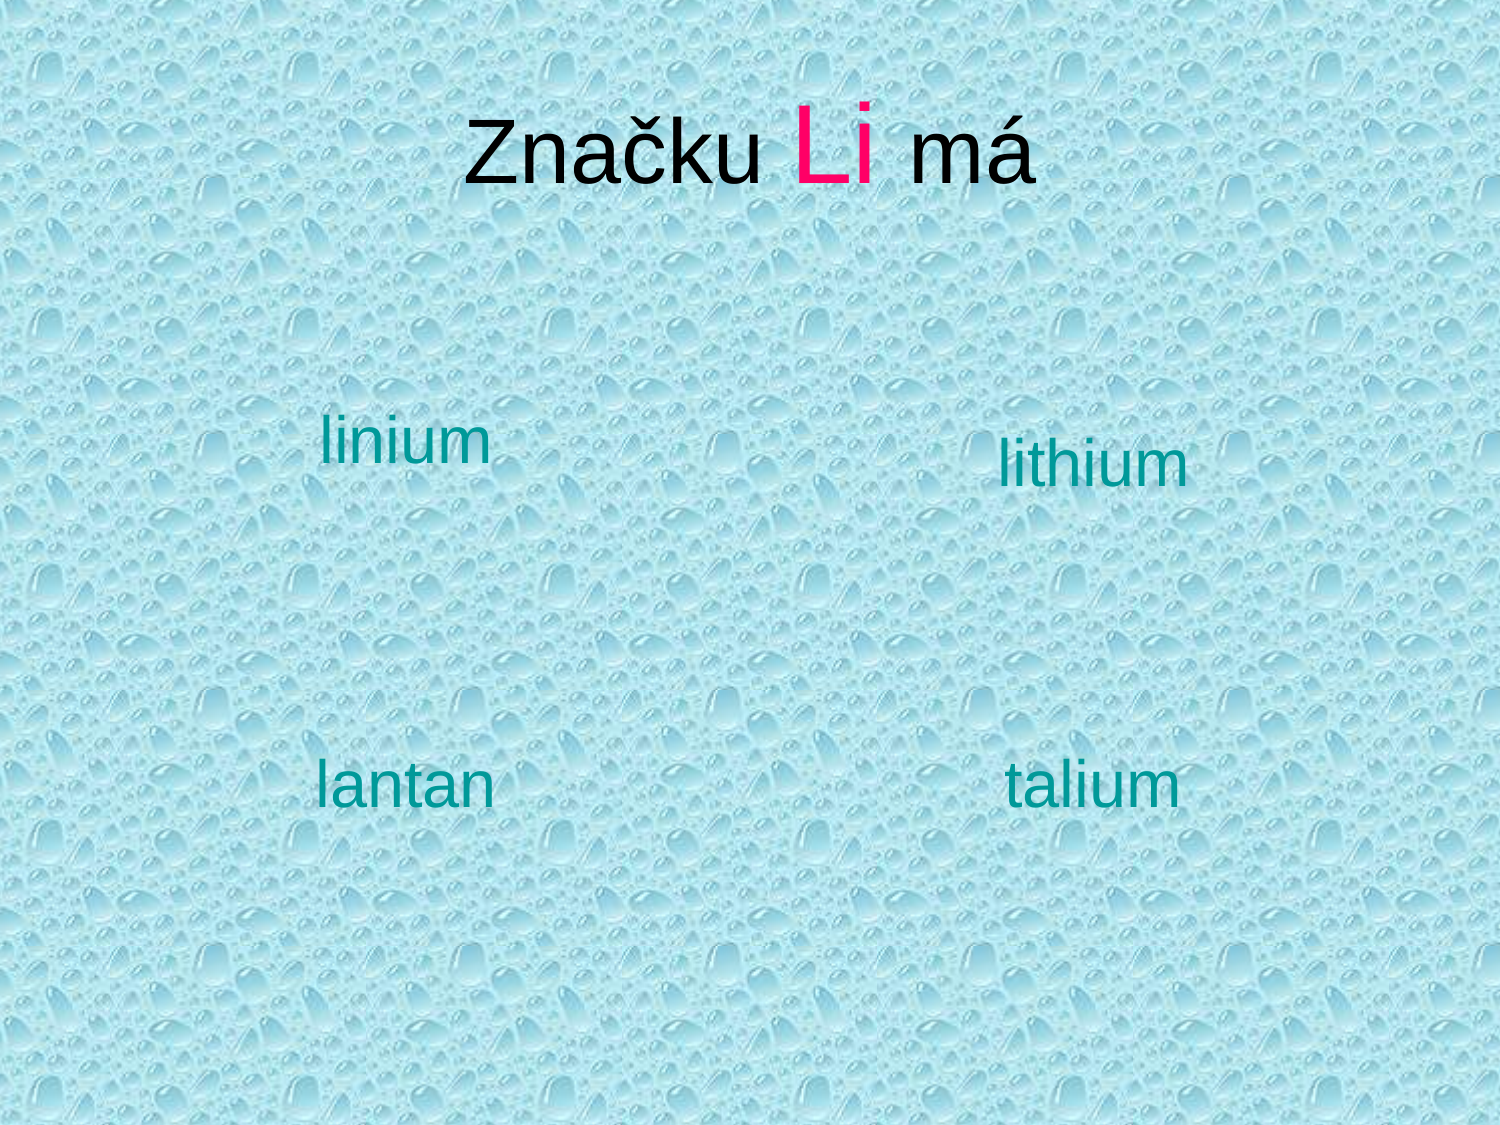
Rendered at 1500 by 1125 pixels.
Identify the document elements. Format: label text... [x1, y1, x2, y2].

table_header talium [763, 646, 1423, 1005]
table_header lantan [75, 646, 737, 1005]
picture [0, 0, 1500, 1125]
table_header linium [75, 262, 737, 621]
table_header lithium [763, 262, 1425, 621]
title Značku Li má [75, 45, 1426, 233]
